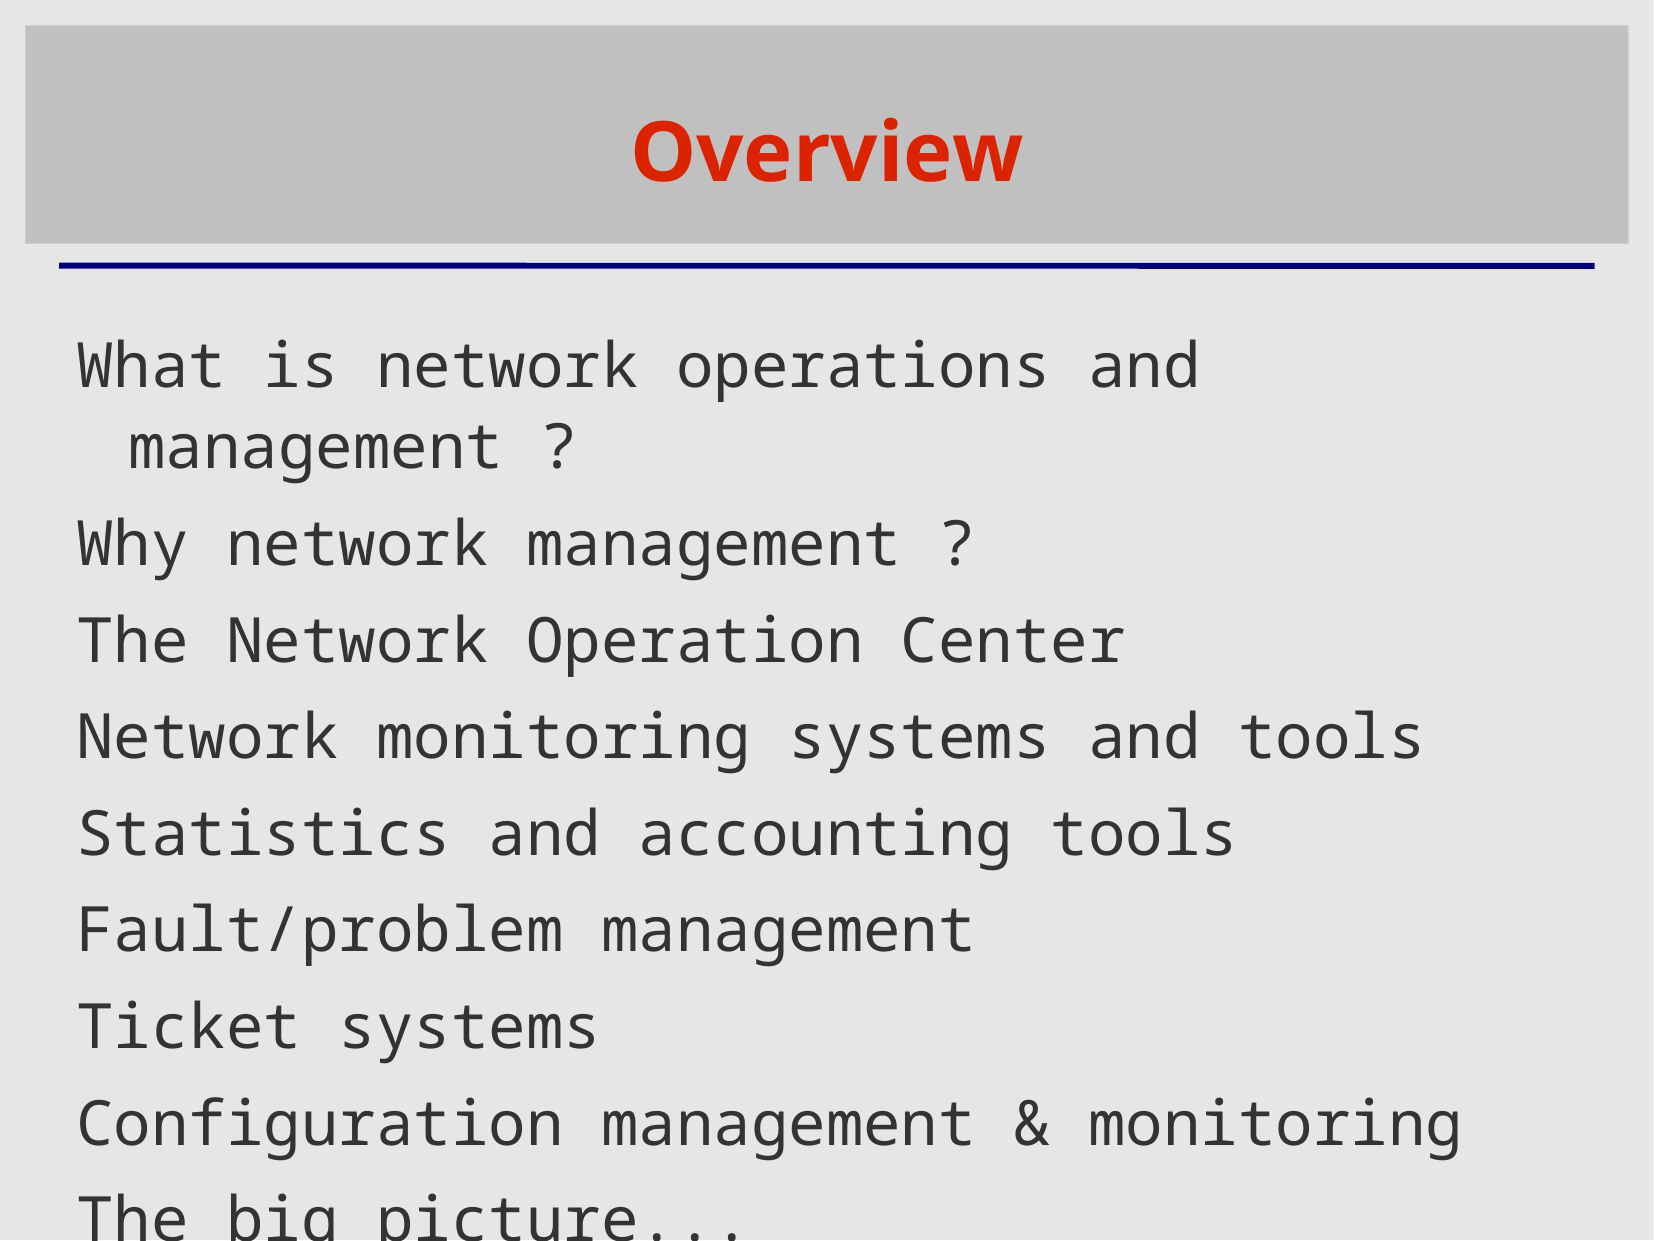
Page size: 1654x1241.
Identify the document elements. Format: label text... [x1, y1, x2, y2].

list What is network operations and management ? Why network management ? The Network Operation Center Network monitoring systems and tools Statistics and accounting tools Fault/problem management Ticket systems Configuration management & monitoring The big picture... [59, 322, 1595, 1162]
title Overview [121, 46, 1534, 254]
